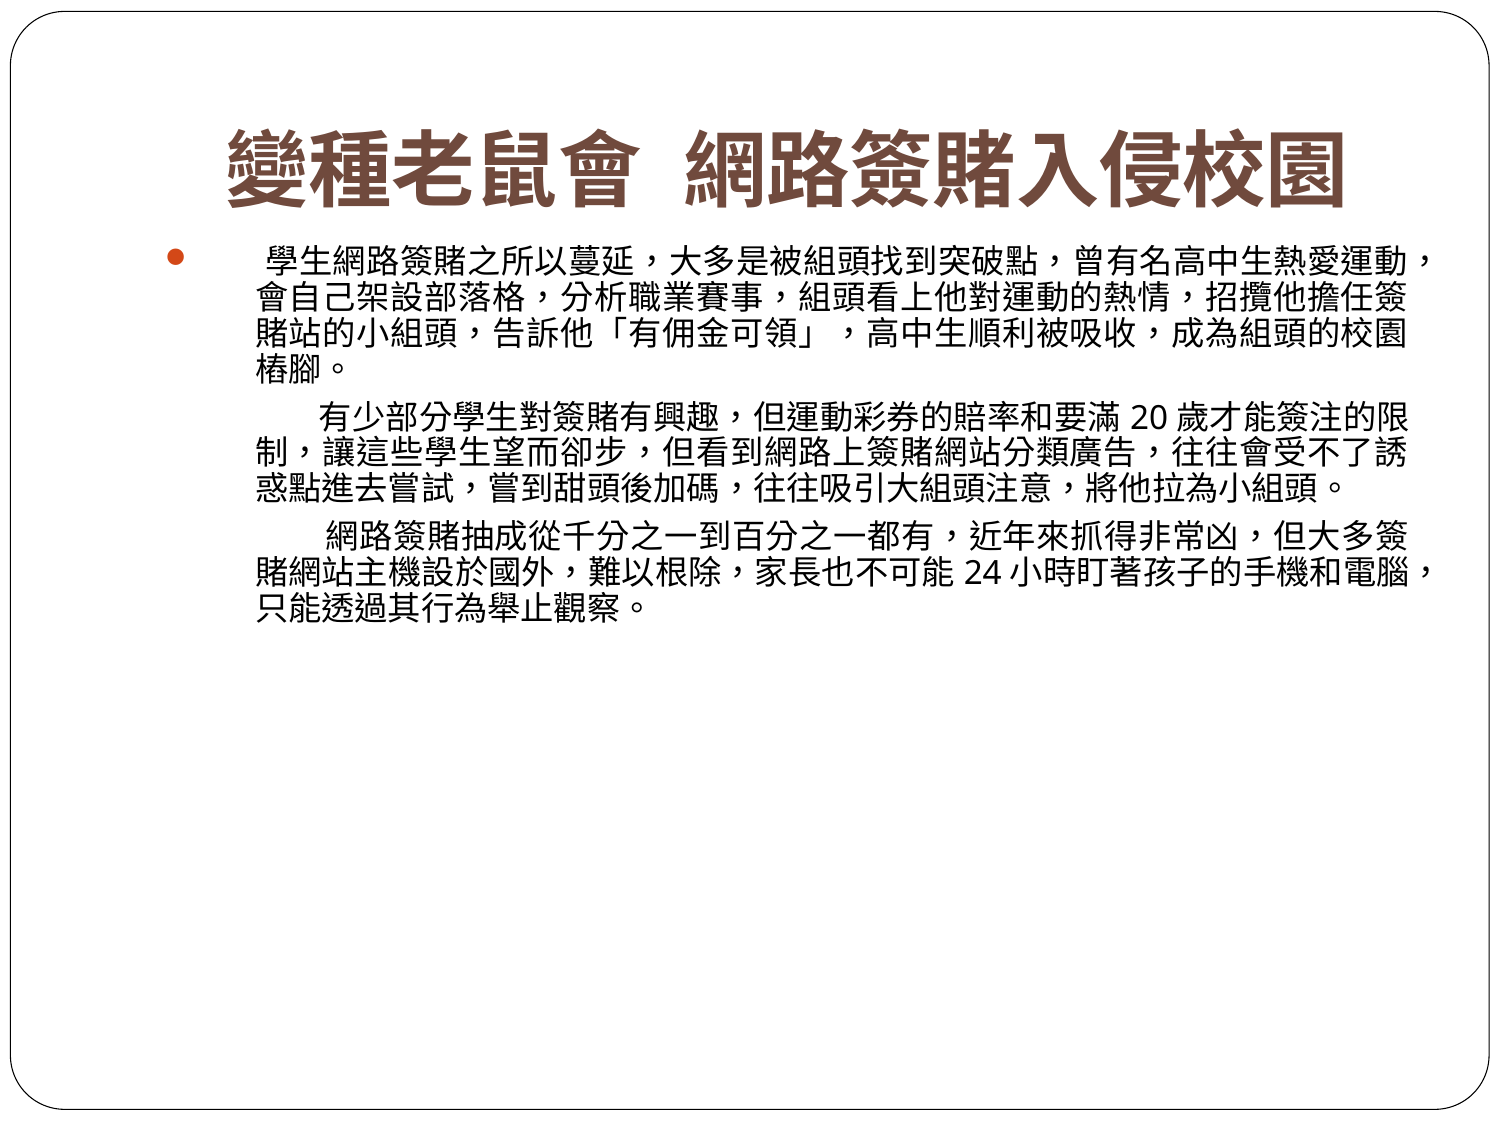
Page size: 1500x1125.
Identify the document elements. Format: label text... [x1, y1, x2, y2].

list 學生網路簽賭之所以蔓延，大多是被組頭找到突破點，曾有名高中生熱愛運動，會自己架設部落格，分析職業賽事，組頭看上他對運動的熱情，招攬他擔任簽賭站的小組頭，告訴他「有佣金可領」，高中生順利被吸收，成為組頭的校園樁腳。 有少部分學生對簽賭有興趣，但運動彩券的賠率和要滿20歲才能簽注的限制，讓這些學生望而卻步，但看到網路上簽賭網站分類廣告，往往會受不了誘惑點進去嘗試，嘗到甜頭後加碼，往往吸引大組頭注意，將他拉為小組頭。 網路簽賭抽成從千分之一到百分之一都有，近年來抓得非常凶，但大多簽賭網站主機設於國外，難以根除，家長也不可能24小時盯著孩子的手機和電腦，只能透過其行為舉止觀察。 [150, 237, 1426, 1043]
title 變種老鼠會 網路簽賭入侵校園 [150, 45, 1426, 233]
